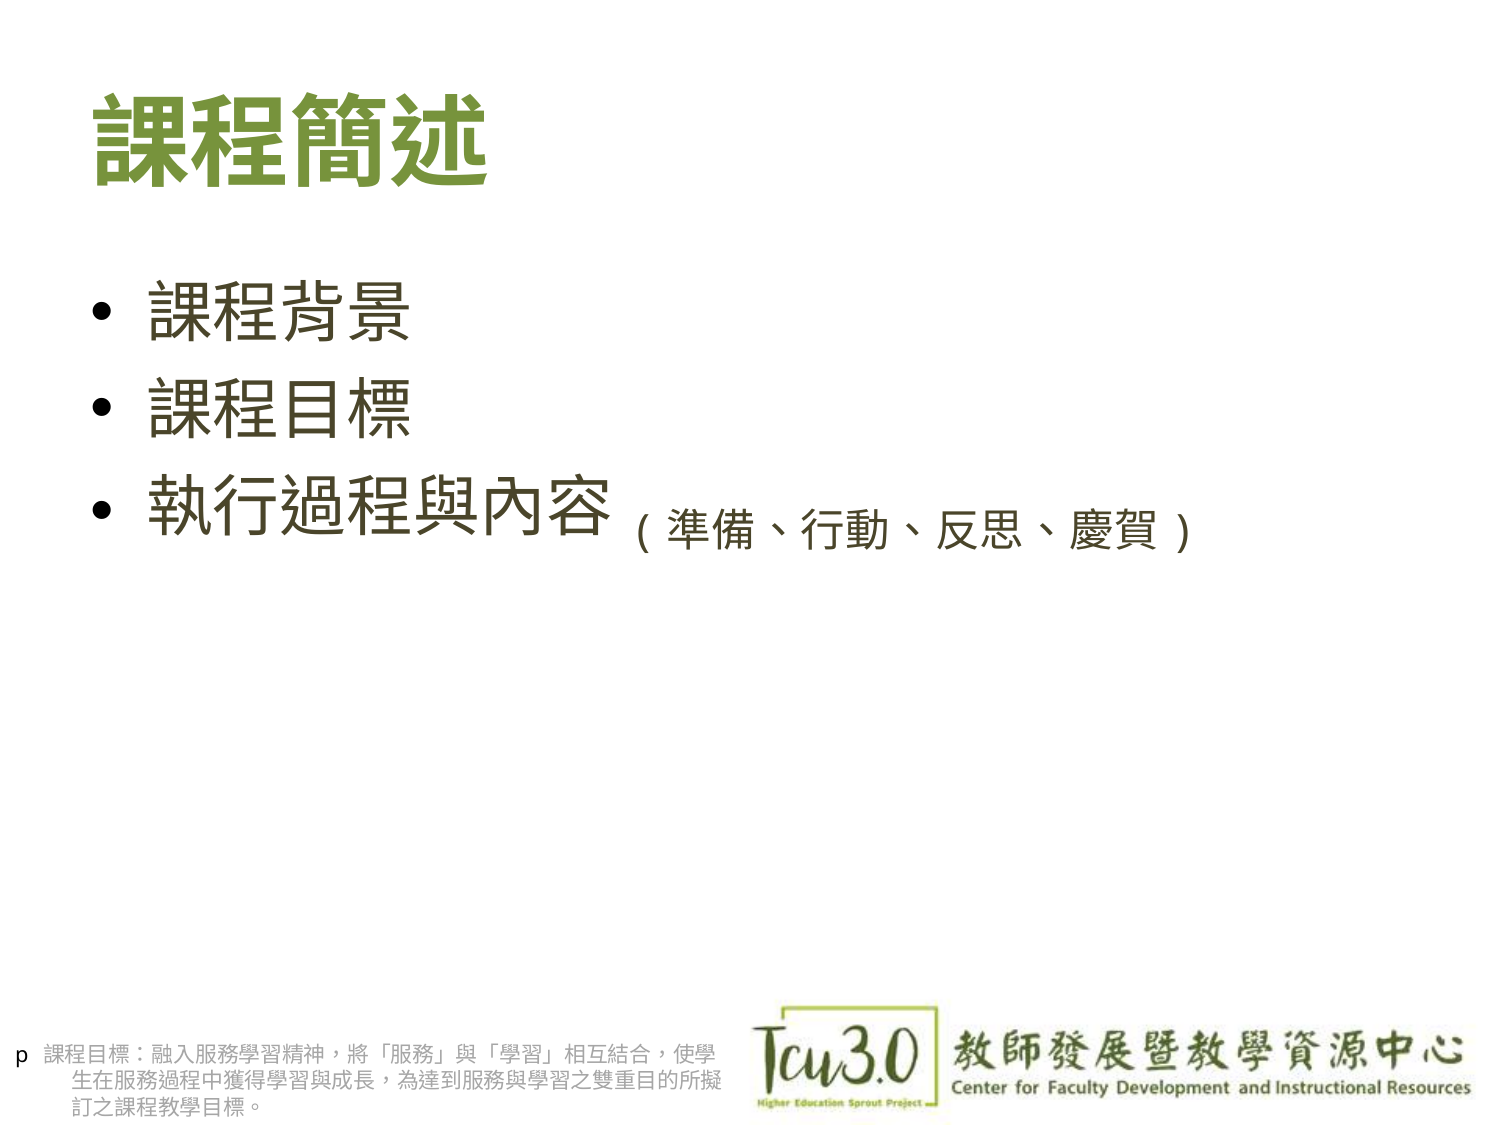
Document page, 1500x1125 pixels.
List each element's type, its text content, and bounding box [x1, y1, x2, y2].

list 課程背景 課程目標 執行過程與內容(準備、行動、反思、慶賀) [75, 262, 1426, 1005]
text_box 課程目標：融入服務學習精神，將「服務」與「學習」相互結合，使學生在服務過程中獲得學習與成長，為達到服務與學習之雙重目的所擬訂之課程教學目標。 [0, 1033, 751, 1125]
title 課程簡述 [75, 45, 1426, 233]
